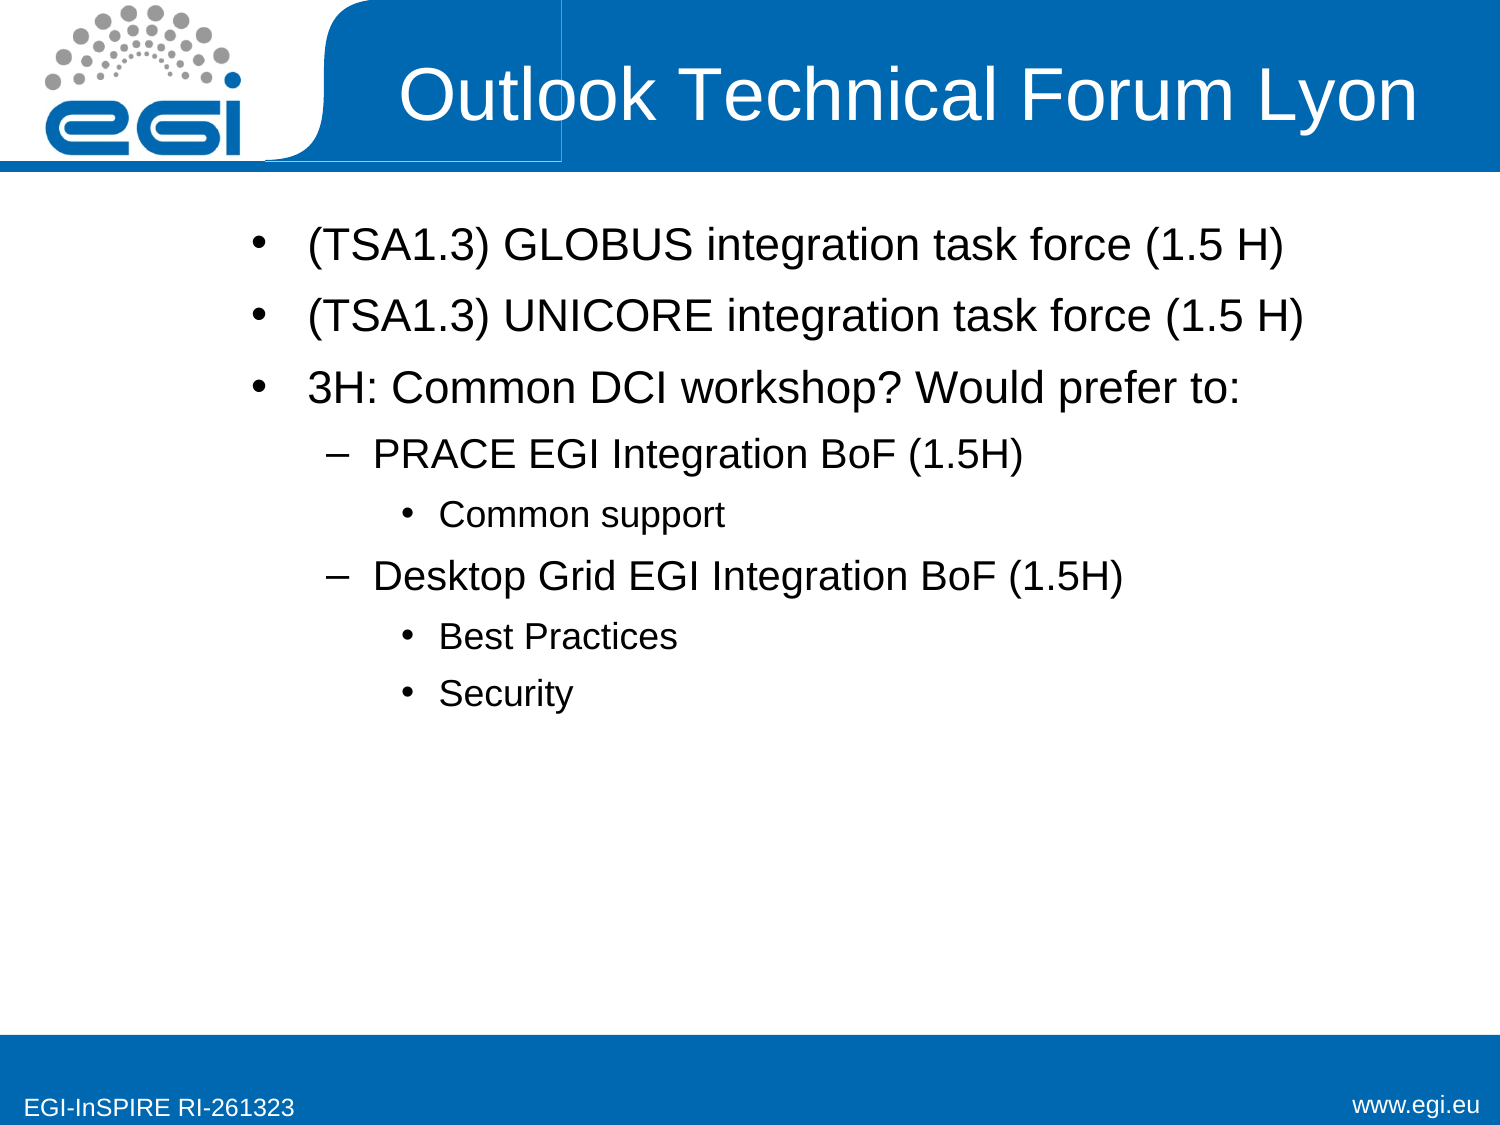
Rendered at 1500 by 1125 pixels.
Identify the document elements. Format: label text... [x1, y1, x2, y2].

picture [0, 0, 265, 161]
list (TSA1.3) GLOBUS integration task force (1.5 H) (TSA1.3) UNICORE integration task force (1.5 H) 3H: Common DCI workshop? Would prefer to: PRACE EGI Integration BoF (1.5H) Common support Desktop Grid EGI Integration BoF (1.5H) Best Practices Security [236, 206, 1426, 966]
title Outlook Technical Forum Lyon [348, 0, 1471, 208]
